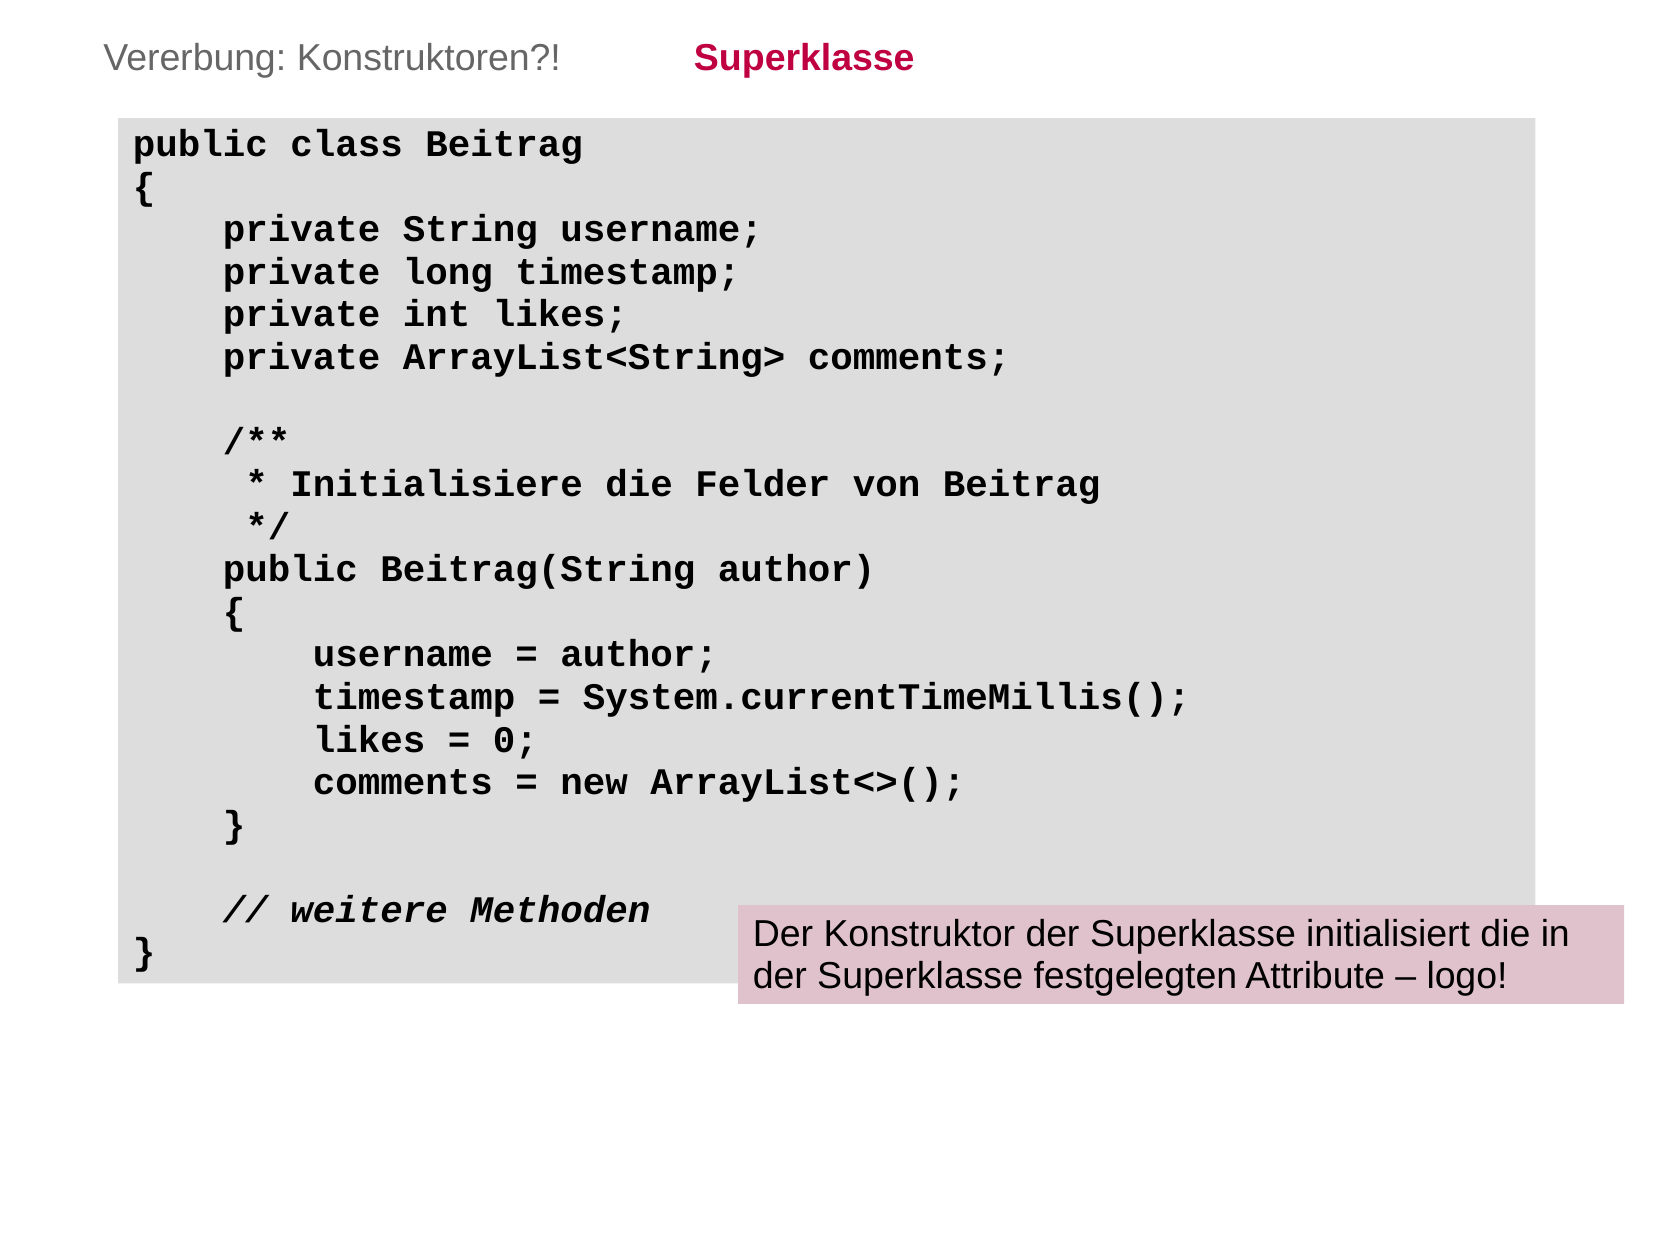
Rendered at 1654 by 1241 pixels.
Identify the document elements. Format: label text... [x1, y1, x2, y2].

text_box Vererbung: Konstruktoren?! Superklasse [88, 29, 1565, 87]
text_box Der Konstruktor der Superklasse initialisiert die in der Superklasse festgelegten Attribute – logo! [738, 905, 1625, 1004]
text_box public class Beitrag { private String username; private long timestamp; private int likes; private ArrayList<String> comments; /** * Initialisiere die Felder von Beitrag */ public Beitrag(String author) { username = author; timestamp = System.currentTimeMillis(); likes = 0; comments = new ArrayList<>(); } // weitere Methoden } [118, 118, 1536, 984]
